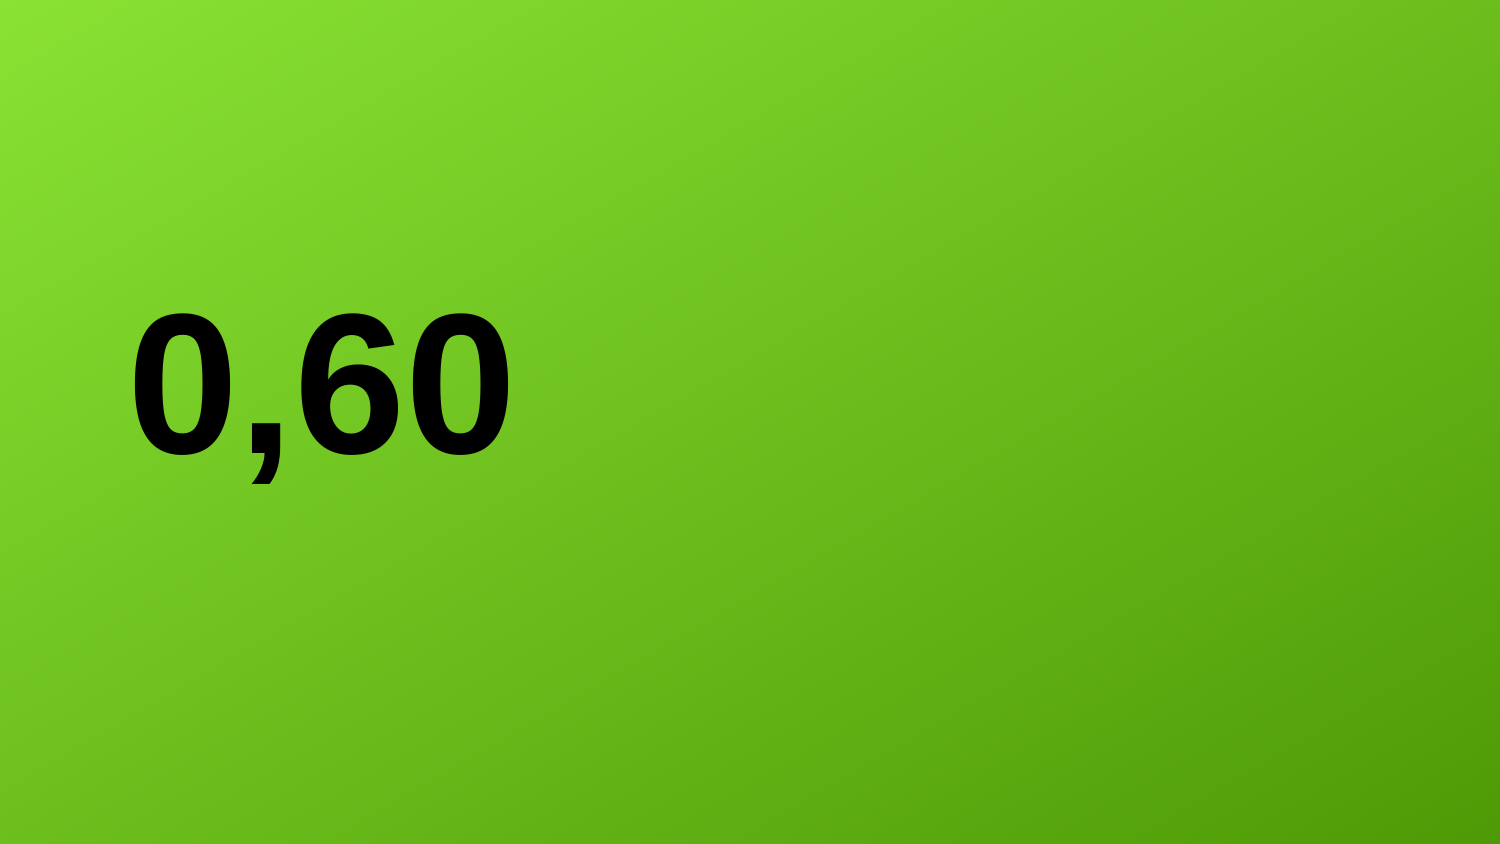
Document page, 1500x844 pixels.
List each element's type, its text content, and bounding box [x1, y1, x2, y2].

title 0,60 [112, 318, 1388, 509]
